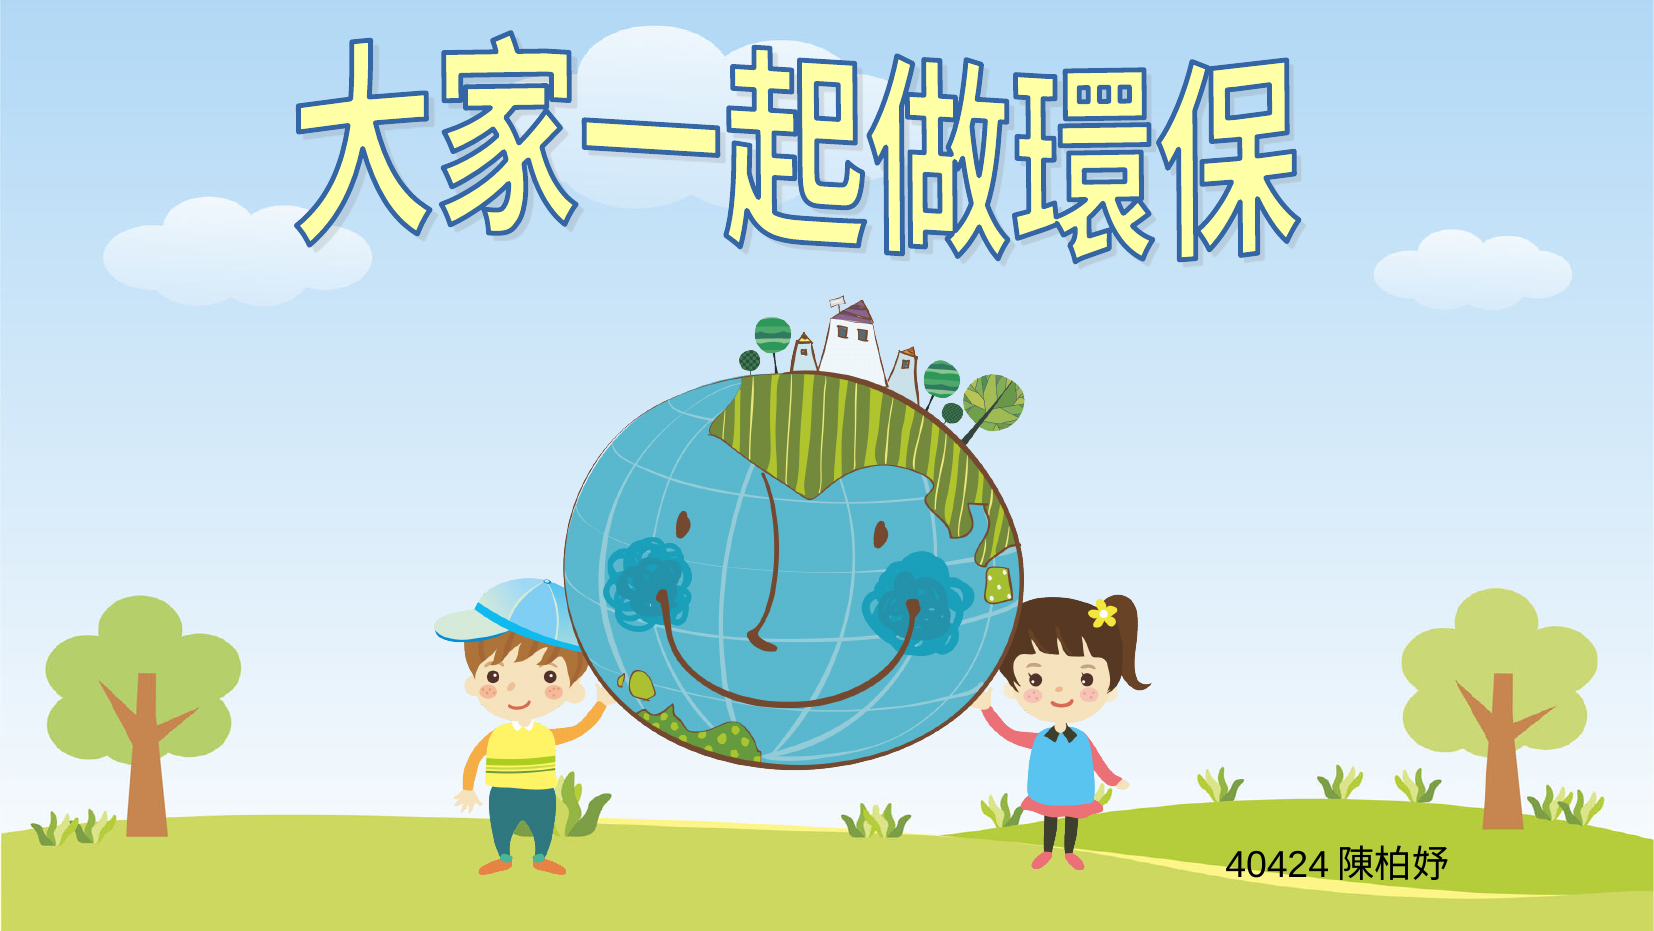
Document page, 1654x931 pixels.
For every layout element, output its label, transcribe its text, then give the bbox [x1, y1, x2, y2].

text_box 大家一起做環保 [584, 119, 718, 156]
text_box 大家一起做環保 [907, 59, 1009, 260]
text_box 大家一起做環保 [441, 85, 577, 234]
picture [0, 0, 1654, 931]
text_box 大家一起做環保 [443, 32, 570, 101]
text_box 40424陳柏妤 [1210, 826, 1506, 892]
text_box 大家一起做環保 [1014, 74, 1153, 263]
text_box 大家一起做環保 [799, 60, 863, 208]
text_box 大家一起做環保 [1060, 124, 1150, 146]
text_box 大家一起做環保 [1065, 69, 1145, 119]
text_box 大家一起做環保 [1197, 59, 1299, 256]
text_box 大家一起做環保 [1158, 61, 1209, 260]
text_box 大家一起做環保 [296, 40, 431, 246]
text_box 大家一起做環保 [868, 55, 913, 254]
text_box 大家一起做環保 [725, 47, 865, 248]
